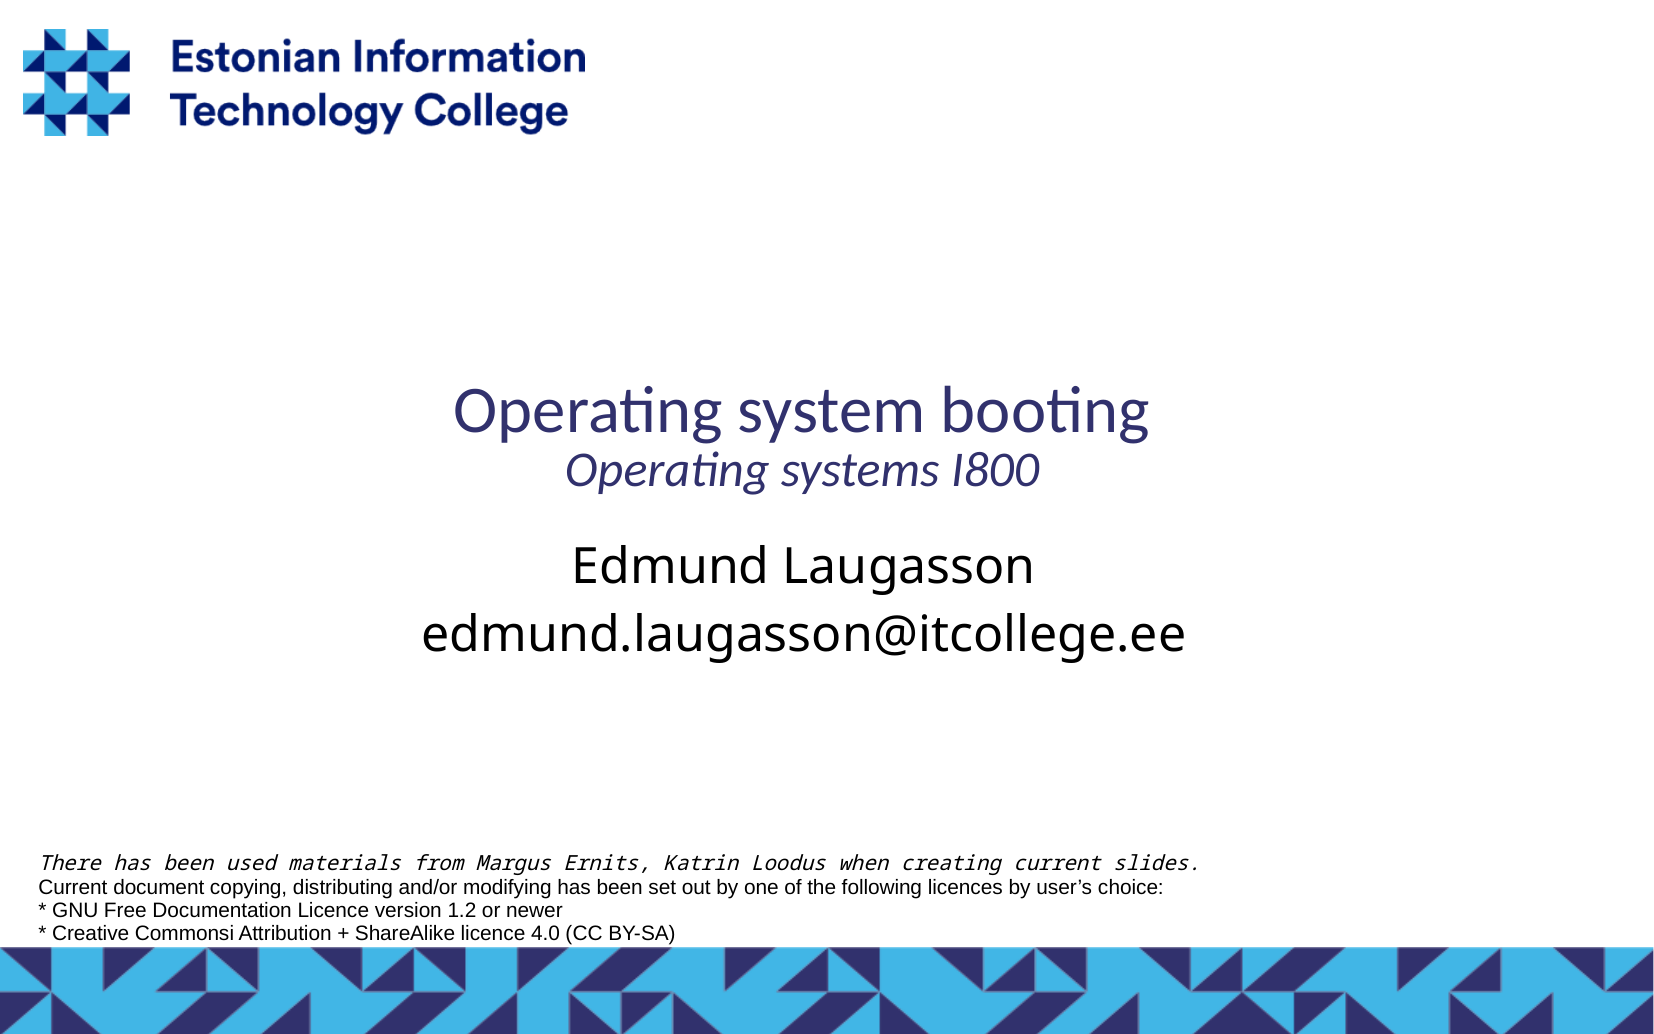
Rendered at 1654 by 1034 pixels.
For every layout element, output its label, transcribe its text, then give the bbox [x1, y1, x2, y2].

title Operating system booting Operating systems I800 [234, 346, 1371, 535]
text_box Current document copying, distributing and/or modifying has been set out by one of the following licences by user’s choice: * GNU Free Documentation Licence version 1.2 or newer * Creative Commonsi Attribution + ShareAlike licence 4.0 (CC BY-SA) [23, 868, 1642, 954]
picture [23, 29, 585, 136]
subtitle Edmund Laugasson edmund.laugasson@itcollege.ee [236, 532, 1372, 665]
text_box There has been used materials from Margus Ernits, Katrin Loodus when creating current slides. [23, 840, 1229, 880]
